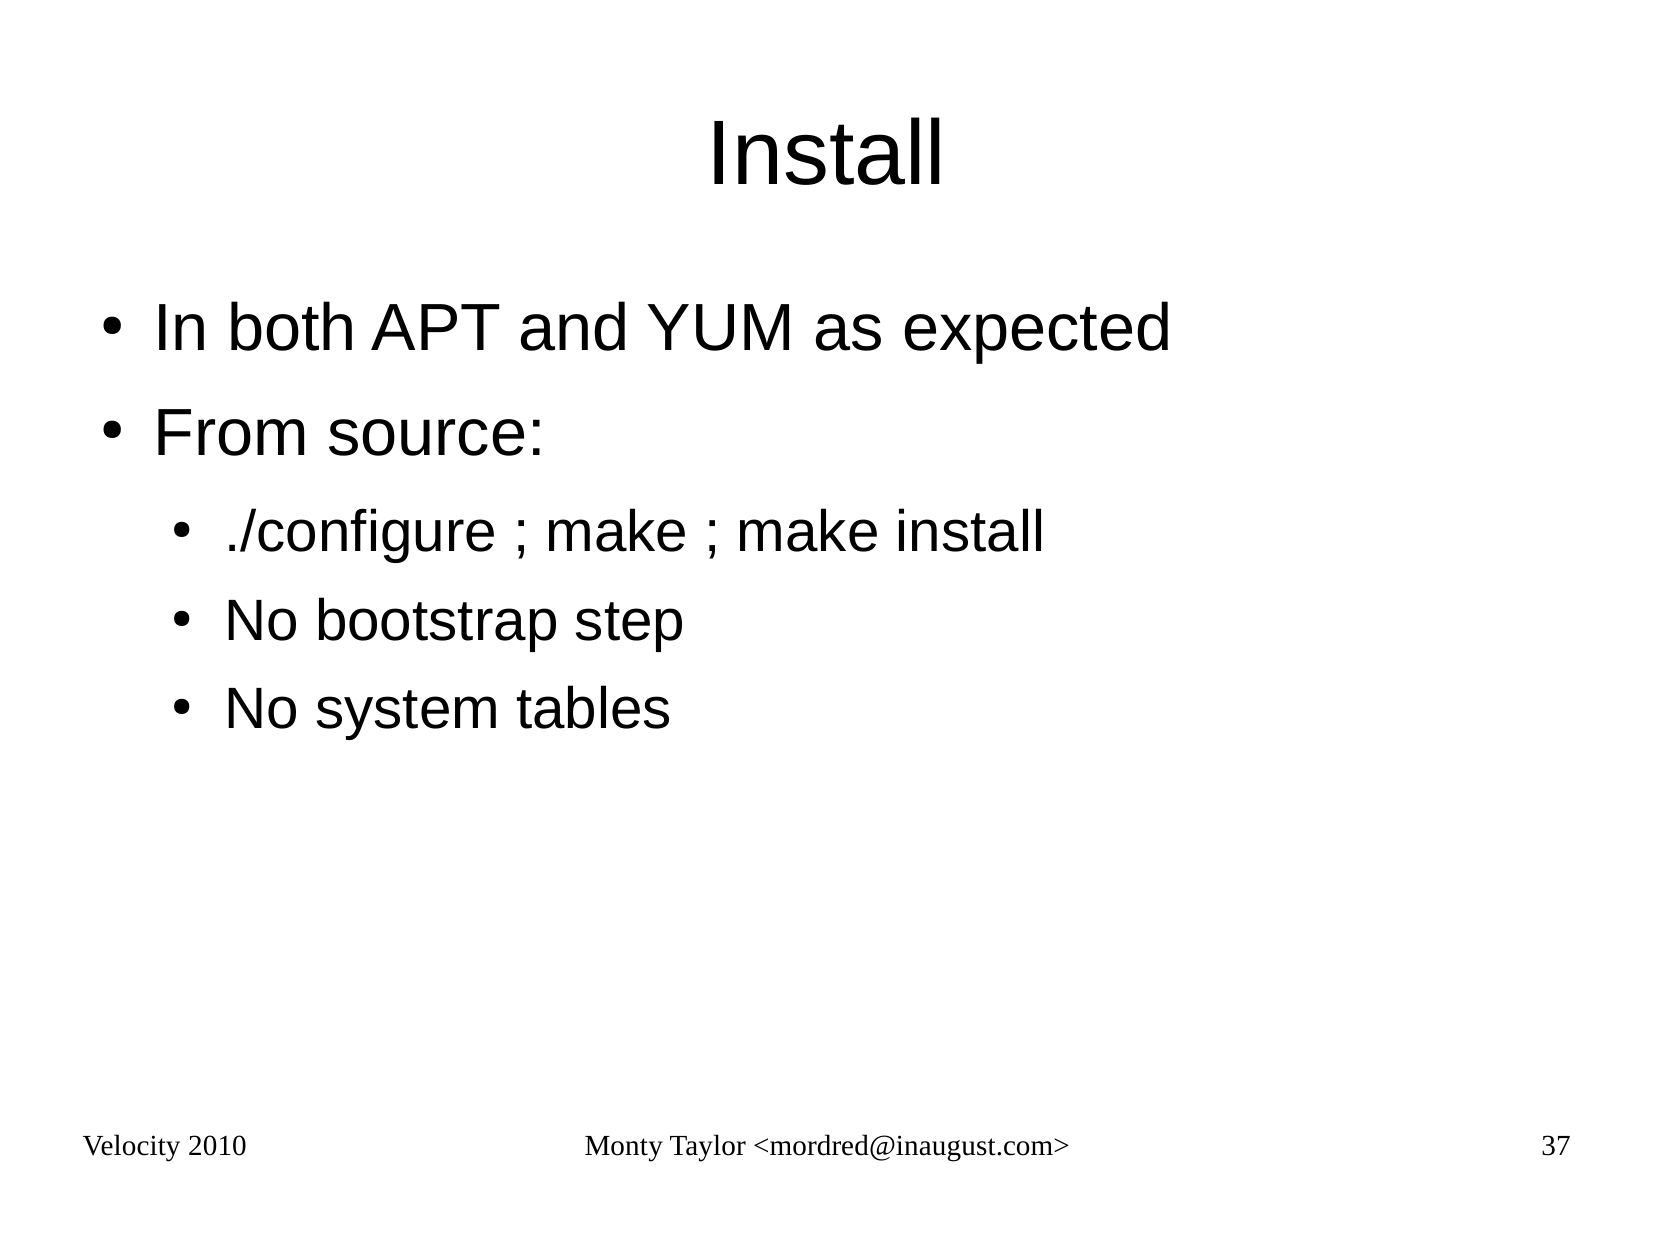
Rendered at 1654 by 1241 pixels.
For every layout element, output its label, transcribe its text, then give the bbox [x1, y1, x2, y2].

list In both APT and YUM as expected From source: ./configure ; make ; make install No bootstrap step No system tables [82, 290, 1571, 1109]
title Install [82, 49, 1571, 257]
